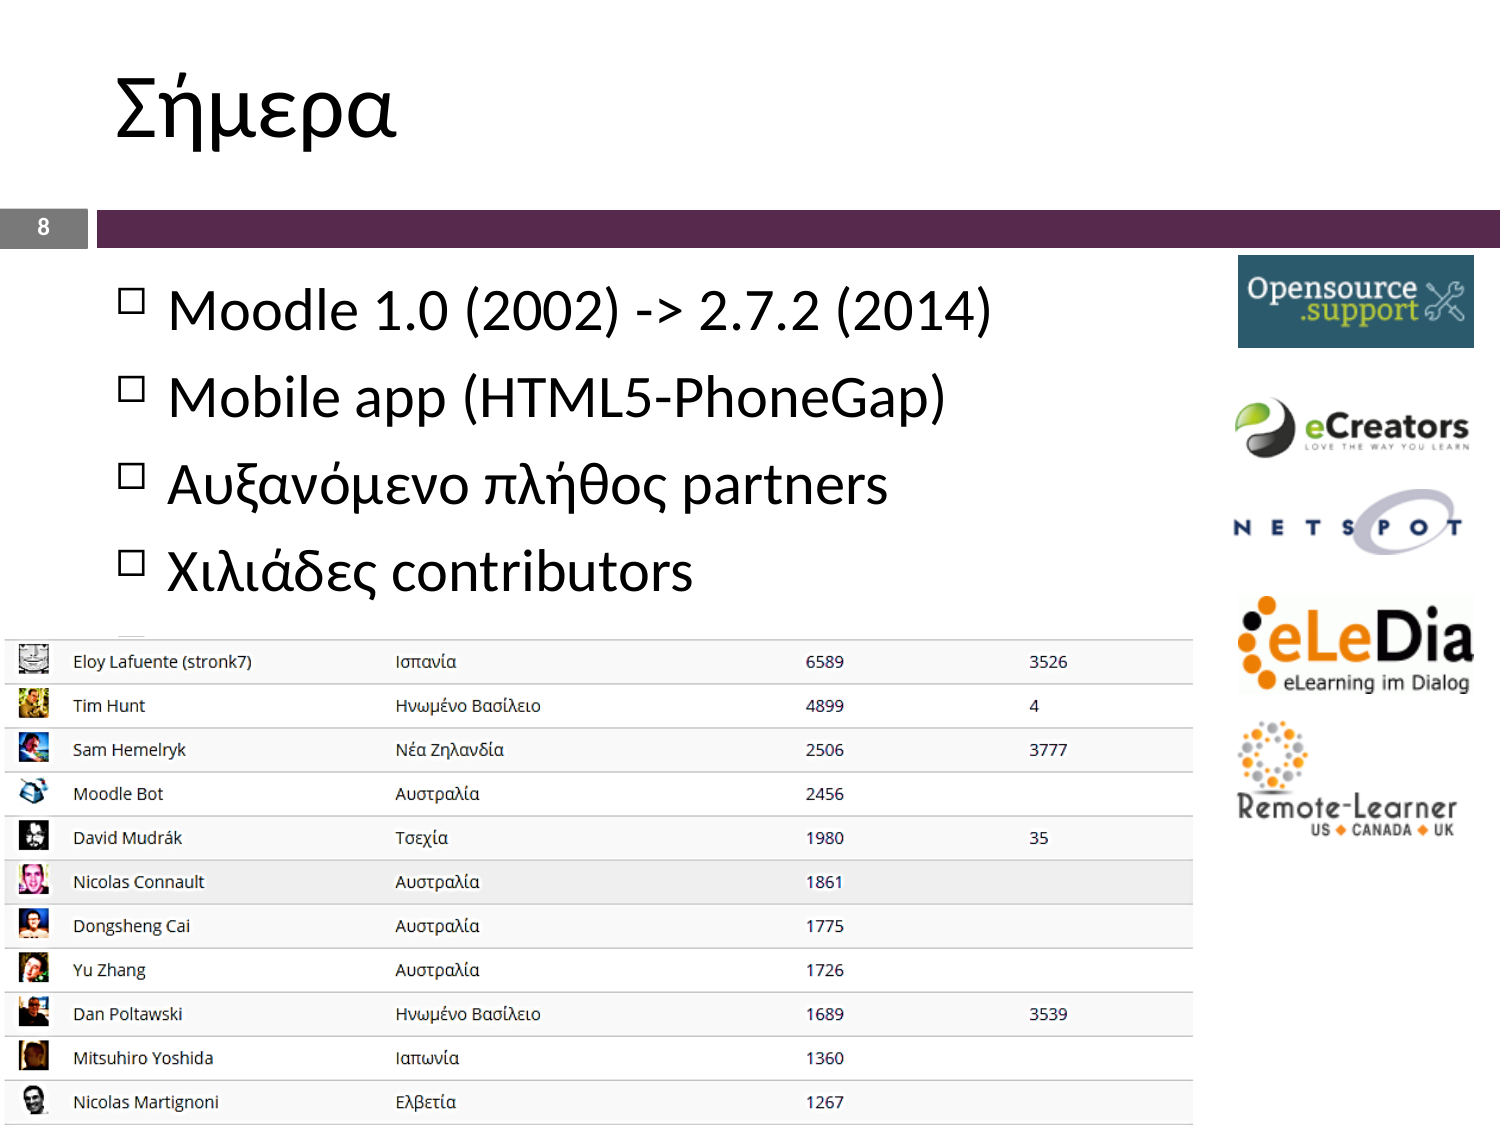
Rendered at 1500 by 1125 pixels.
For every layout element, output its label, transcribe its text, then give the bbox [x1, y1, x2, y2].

text_box 8 [0, 208, 88, 249]
picture [1238, 255, 1474, 348]
picture [1238, 596, 1474, 694]
picture [1235, 397, 1471, 468]
picture [1230, 716, 1465, 842]
picture [0, 637, 1199, 1125]
title Σήμερα [100, 19, 1438, 182]
picture [1231, 489, 1466, 555]
list Moodle 1.0 (2002) -> 2.7.2 (2014) Mobile app (HTML5-PhoneGap) Αυξανόμενο πλήθος partners Χιλιάδες contributors [100, 262, 1438, 1000]
